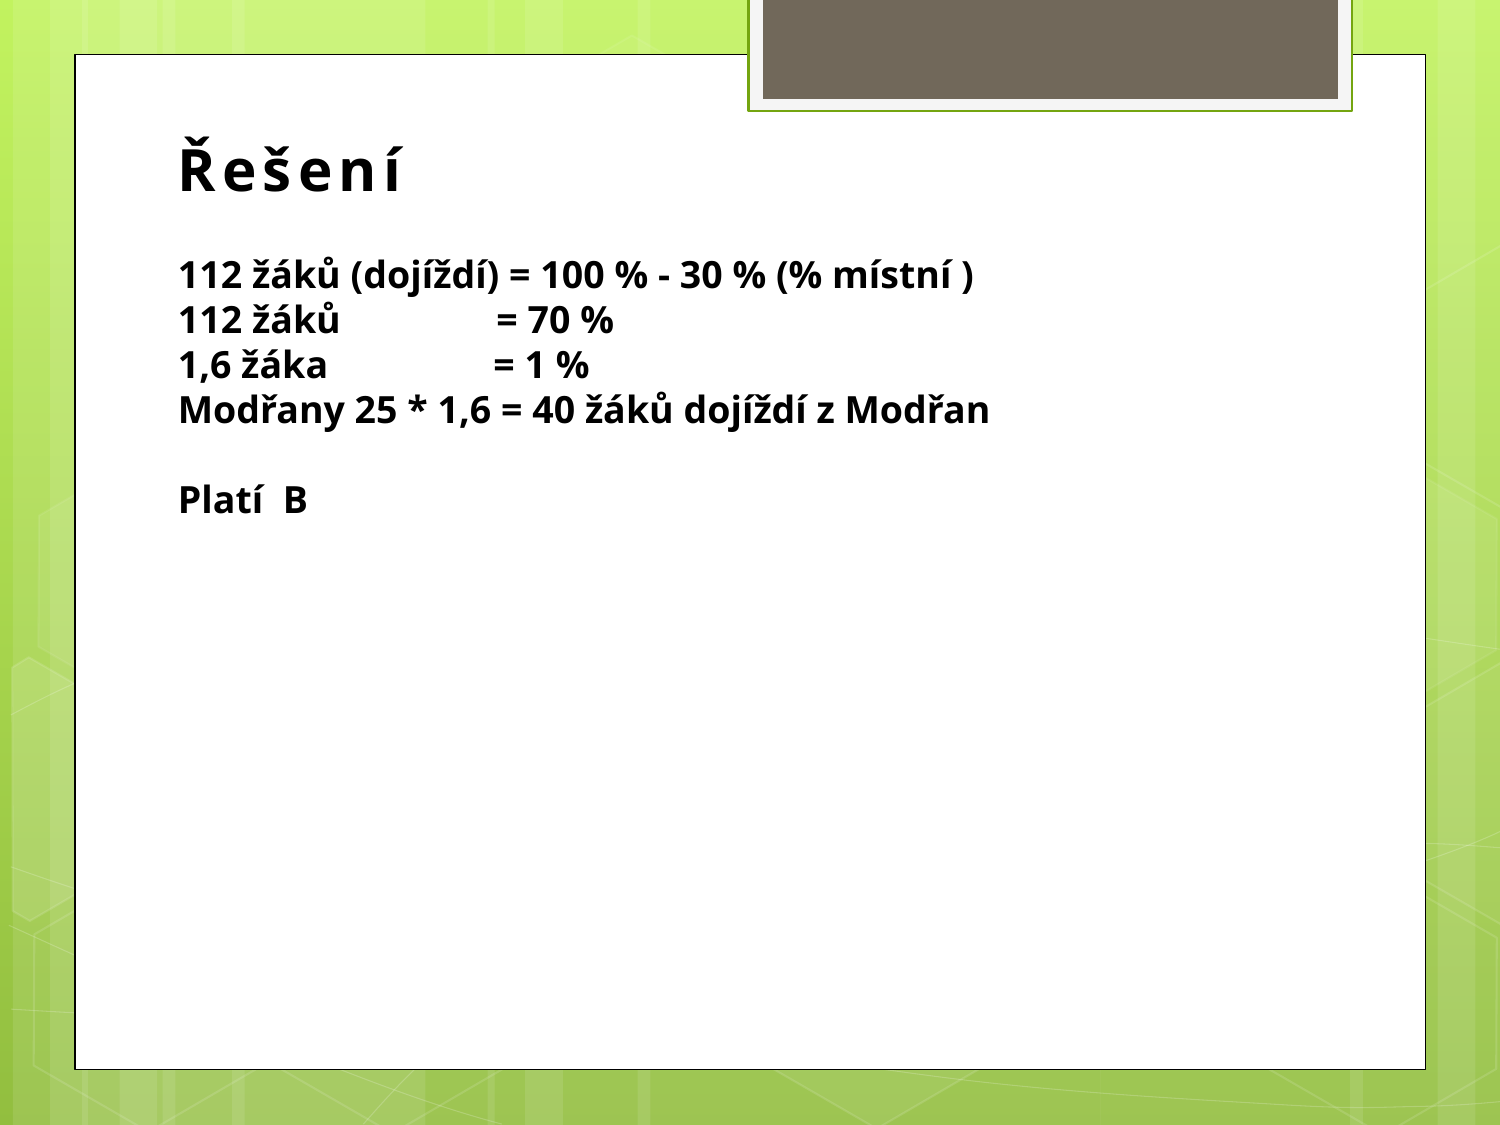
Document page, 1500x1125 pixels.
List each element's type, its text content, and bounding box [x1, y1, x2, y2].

text_box 112 žáků (dojíždí) = 100 % - 30 % (% místní ) 112 žáků = 70 % 1,6 žáka = 1 % Modřany 25 * 1,6 = 40 žáků dojíždí z Modřan Platí B [162, 243, 1306, 532]
text_box Řešení [162, 125, 416, 211]
